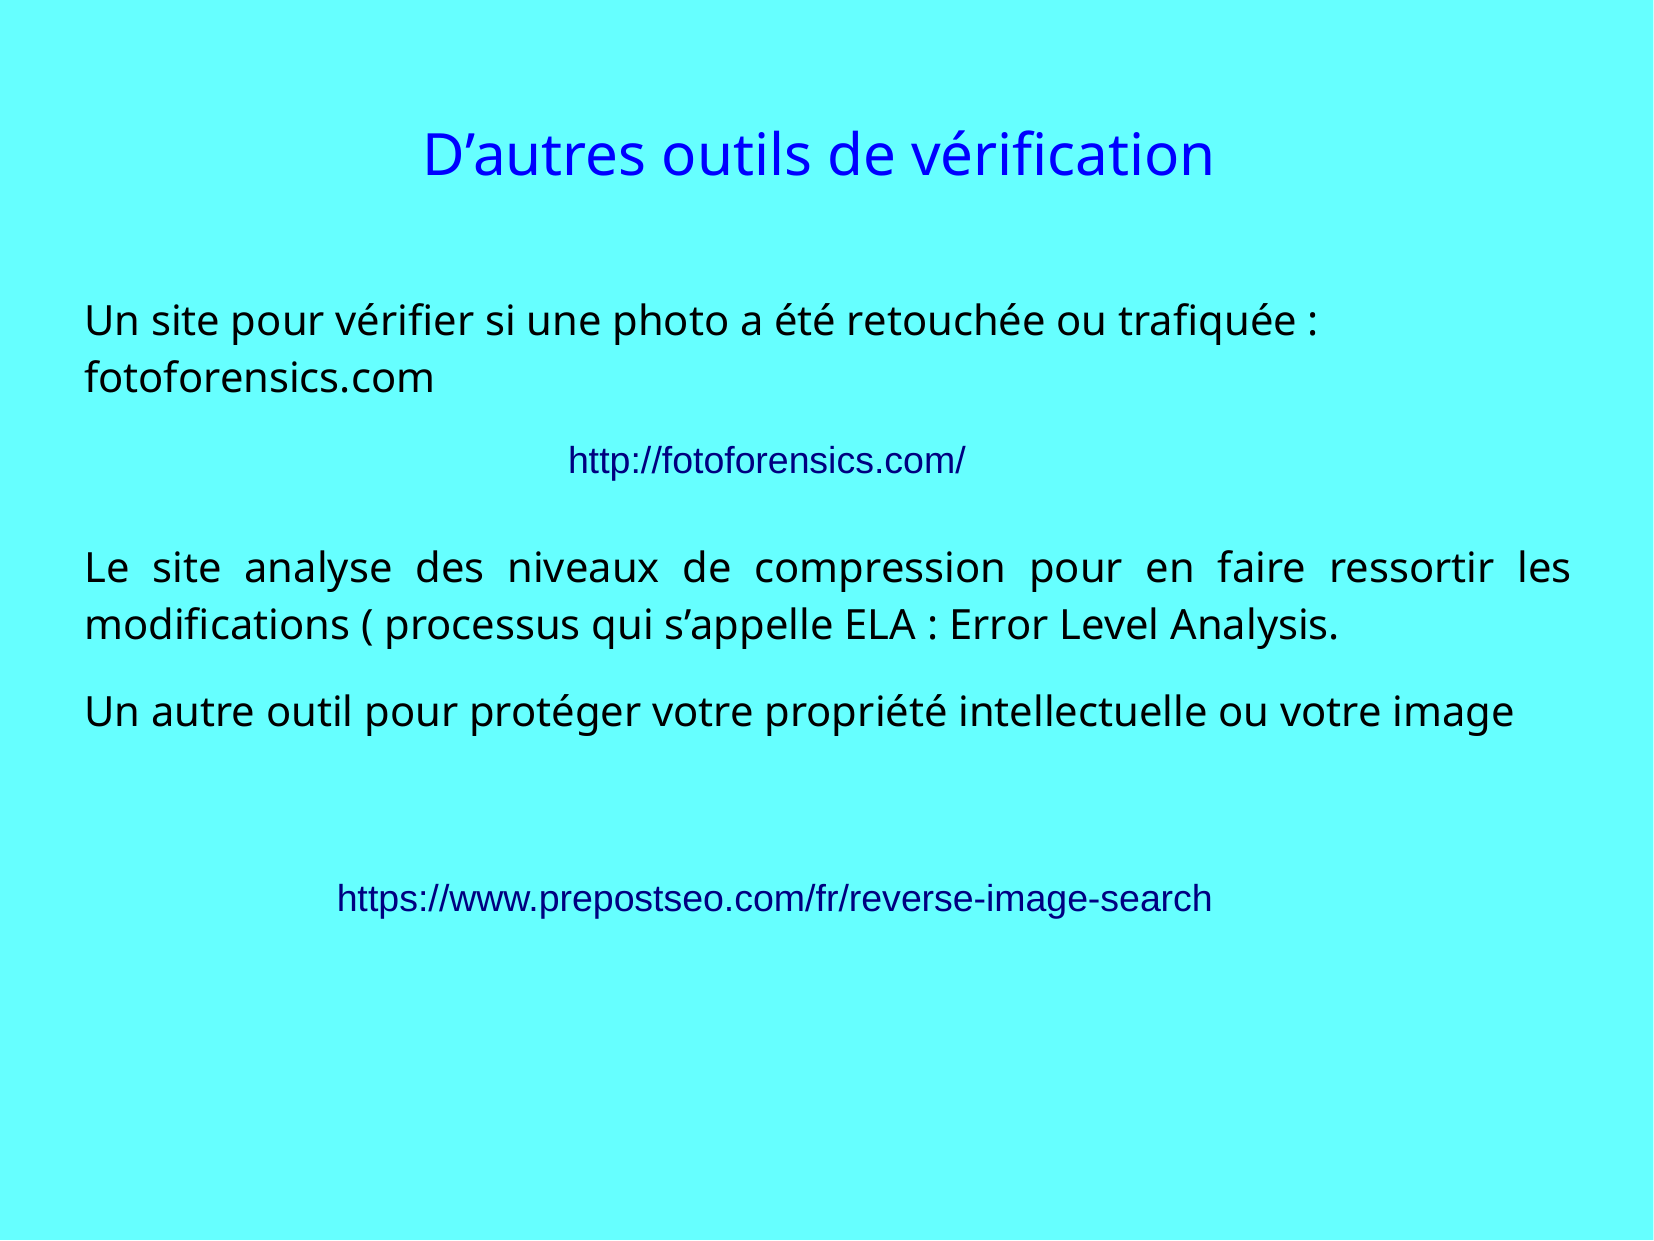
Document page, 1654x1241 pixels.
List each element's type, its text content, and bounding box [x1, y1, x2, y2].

text_box http://fotoforensics.com/ [553, 431, 981, 489]
text_box https://www.prepostseo.com/fr/reverse-image-search [322, 870, 1229, 928]
title D’autres outils de vérification [82, 49, 1571, 257]
list Un site pour vérifier si une photo a été retouchée ou trafiquée : fotoforensics.com Le site analyse des niveaux de compression pour en faire ressortir les modifications ( processus qui s’appelle ELA : Error Level Analysis. Un autre outil pour protéger votre propriété intellectuelle ou votre image [84, 290, 1573, 1156]
